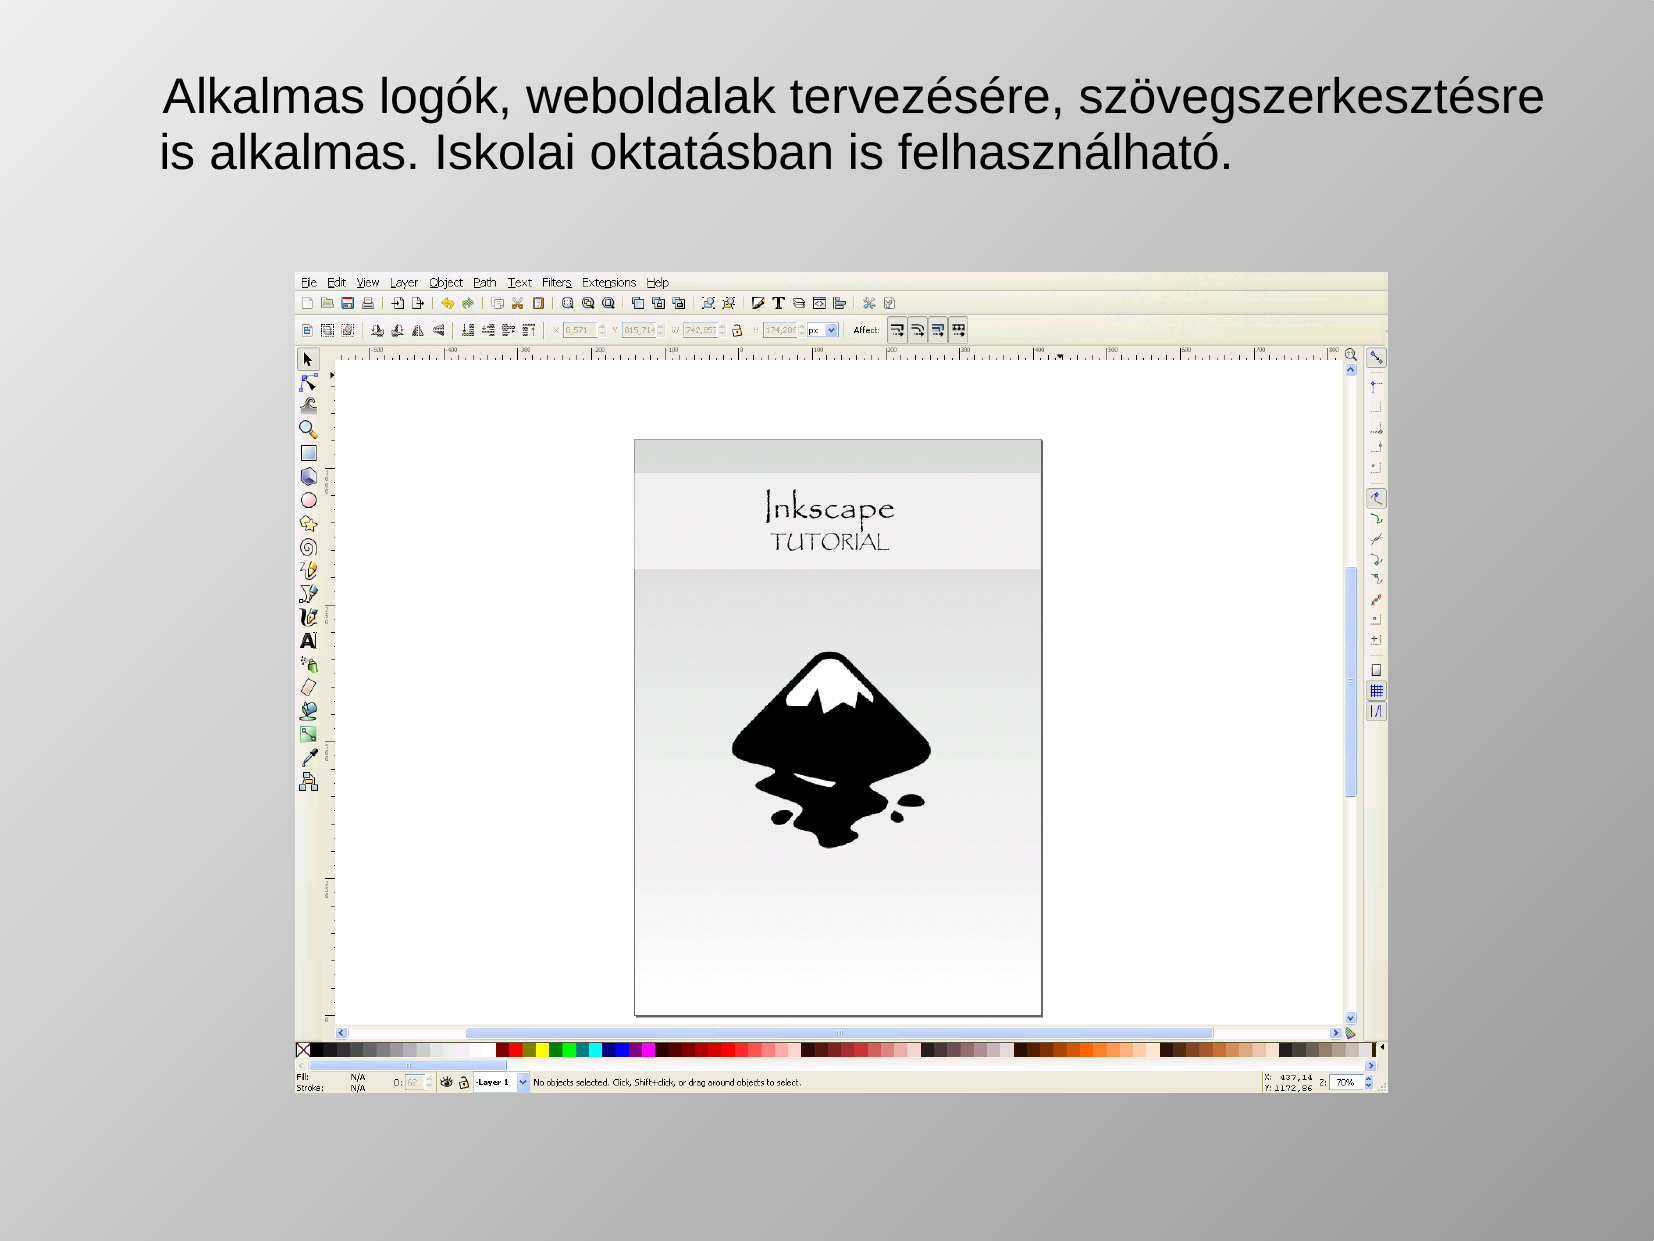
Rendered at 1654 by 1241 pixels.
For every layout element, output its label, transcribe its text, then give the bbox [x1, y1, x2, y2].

list Alkalmas logók, weboldalak tervezésére, szövegszerkesztésre is alkalmas. Iskolai oktatásban is felhasználható. [88, 65, 1577, 178]
picture [295, 272, 1388, 1093]
